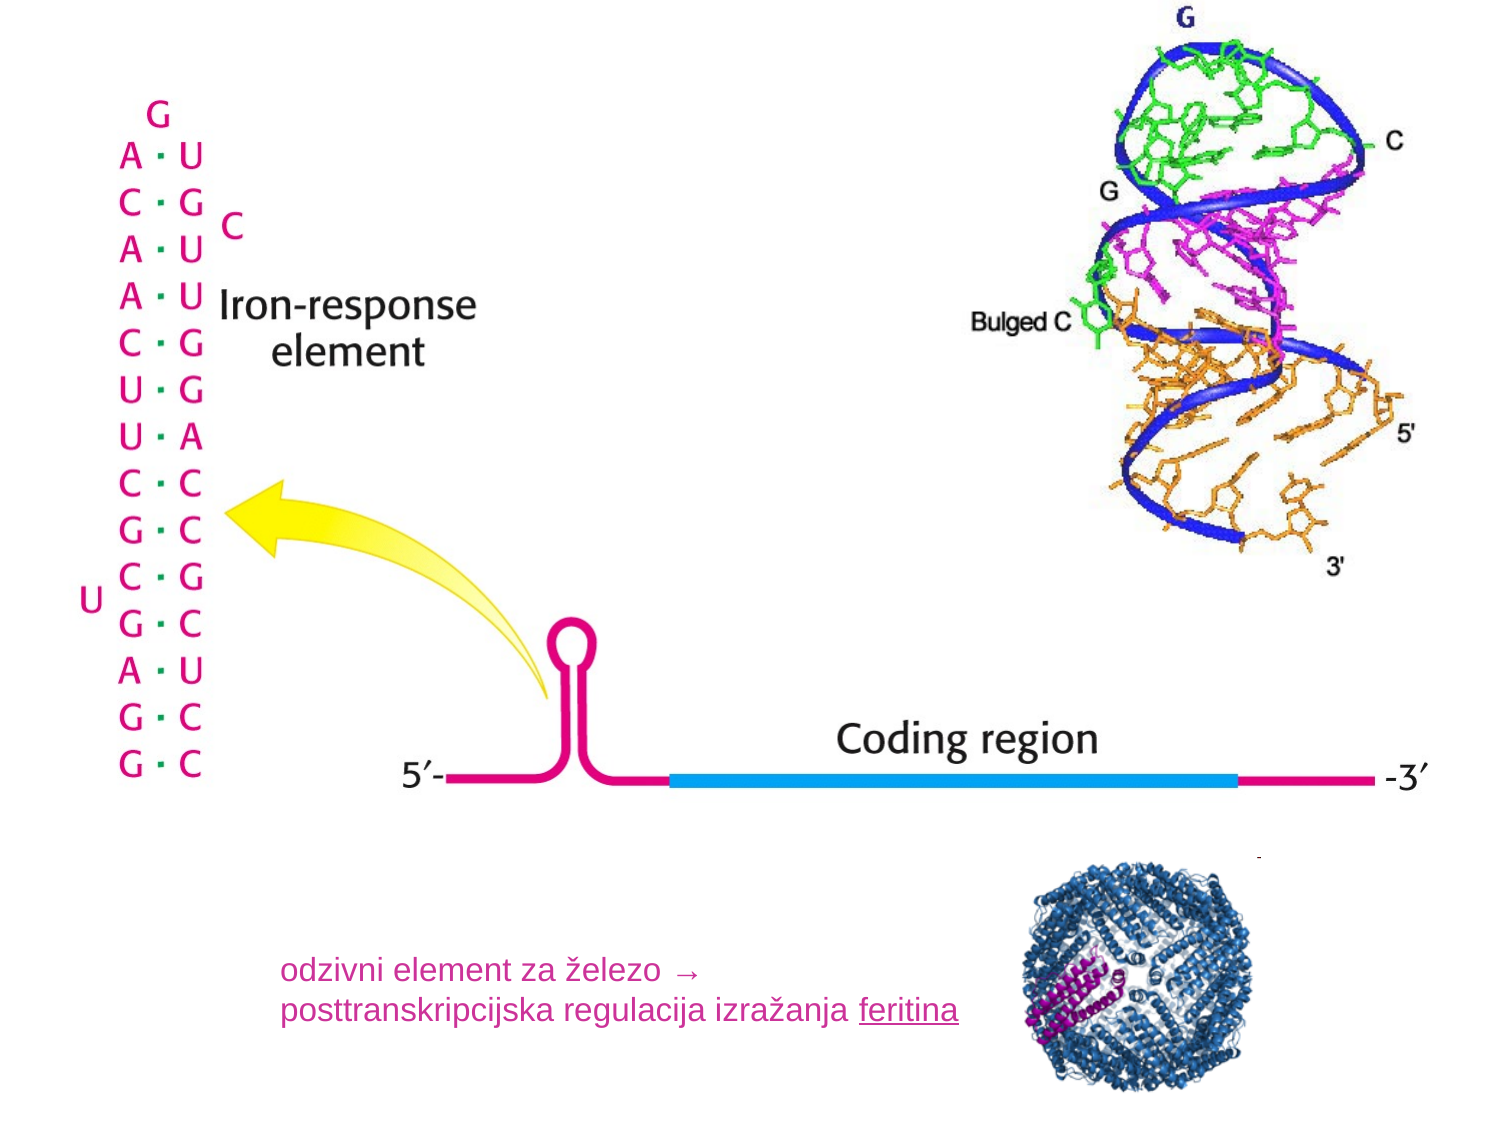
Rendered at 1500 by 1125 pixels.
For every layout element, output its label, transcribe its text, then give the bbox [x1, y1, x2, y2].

picture [1021, 857, 1261, 1097]
text_box odzivni element za železo → posttranskripcijska regulacija izražanja feritina [265, 940, 974, 1036]
picture [53, 0, 1454, 835]
